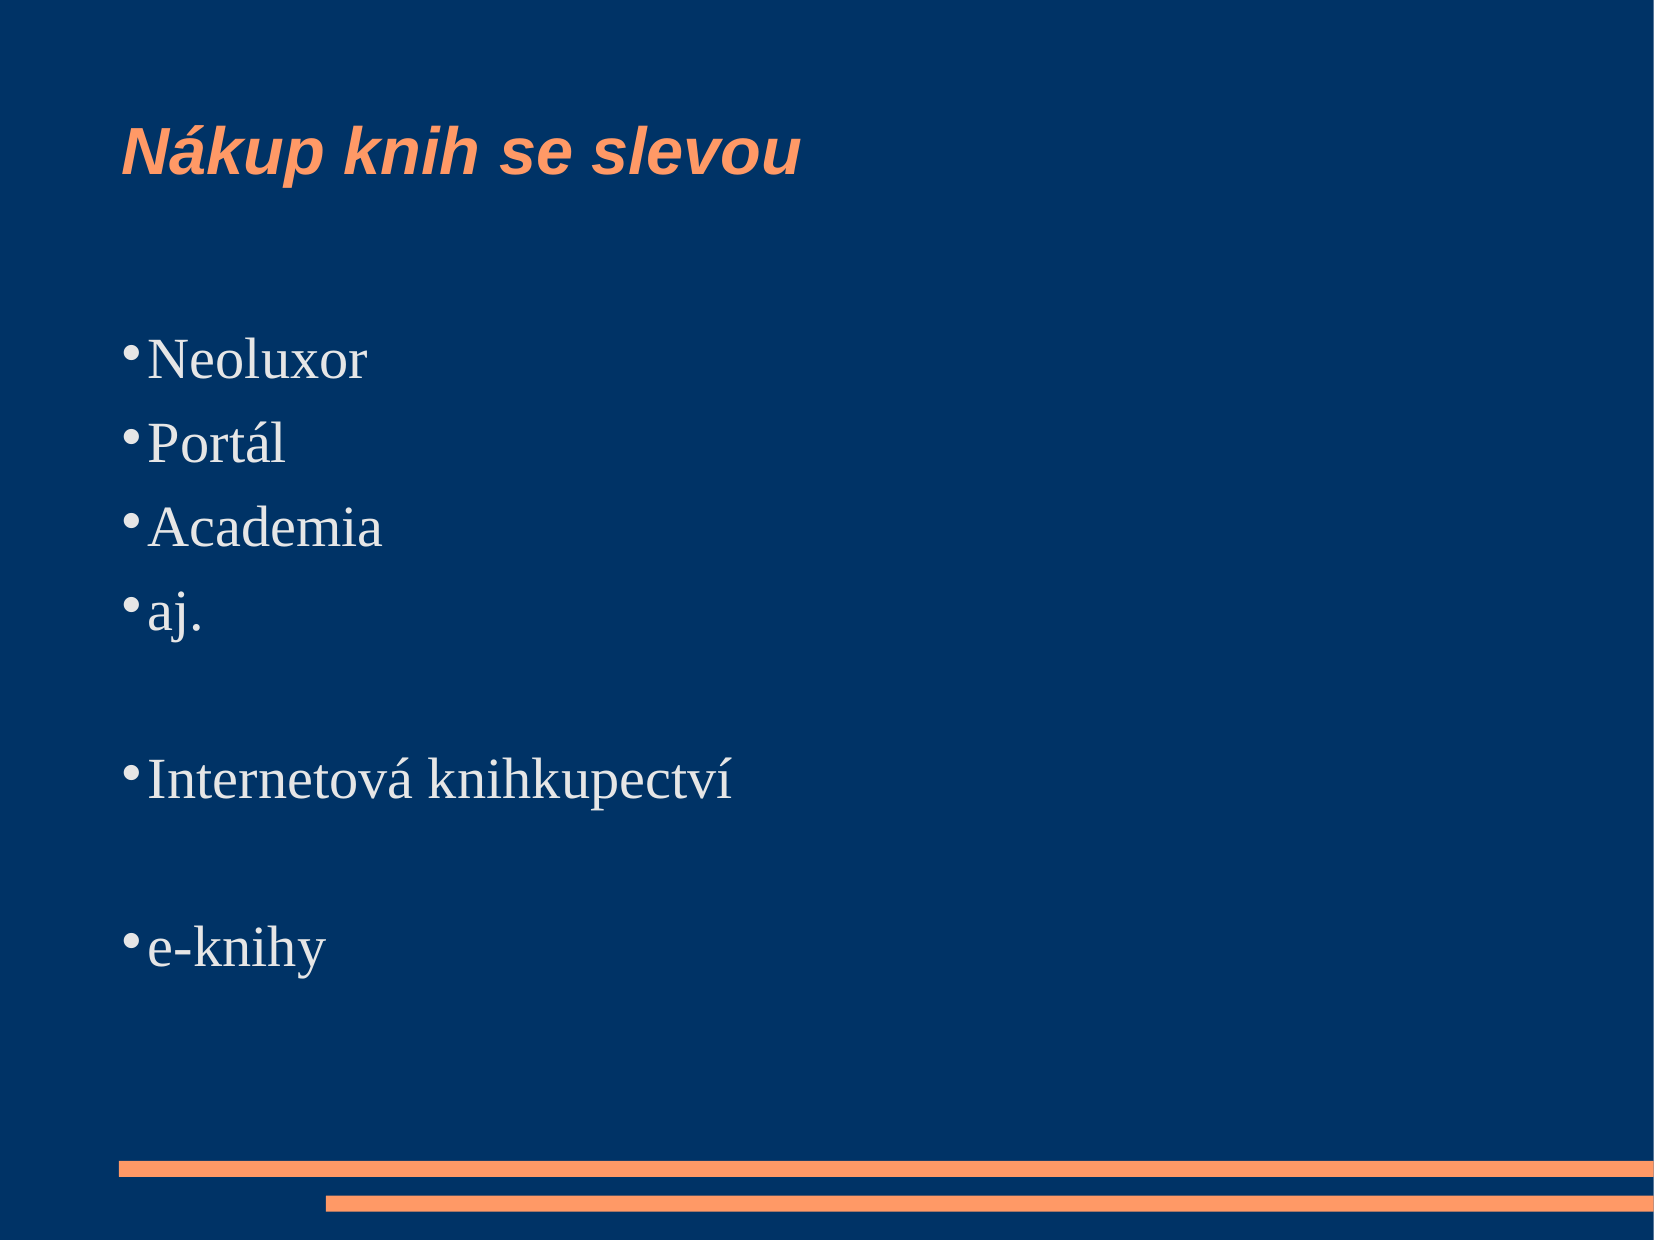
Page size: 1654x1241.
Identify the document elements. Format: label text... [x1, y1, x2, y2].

title Nákup knih se slevou [121, 46, 1534, 254]
list Neoluxor Portál Academia aj. Internetová knihkupectví e-knihy [121, 322, 1561, 1133]
